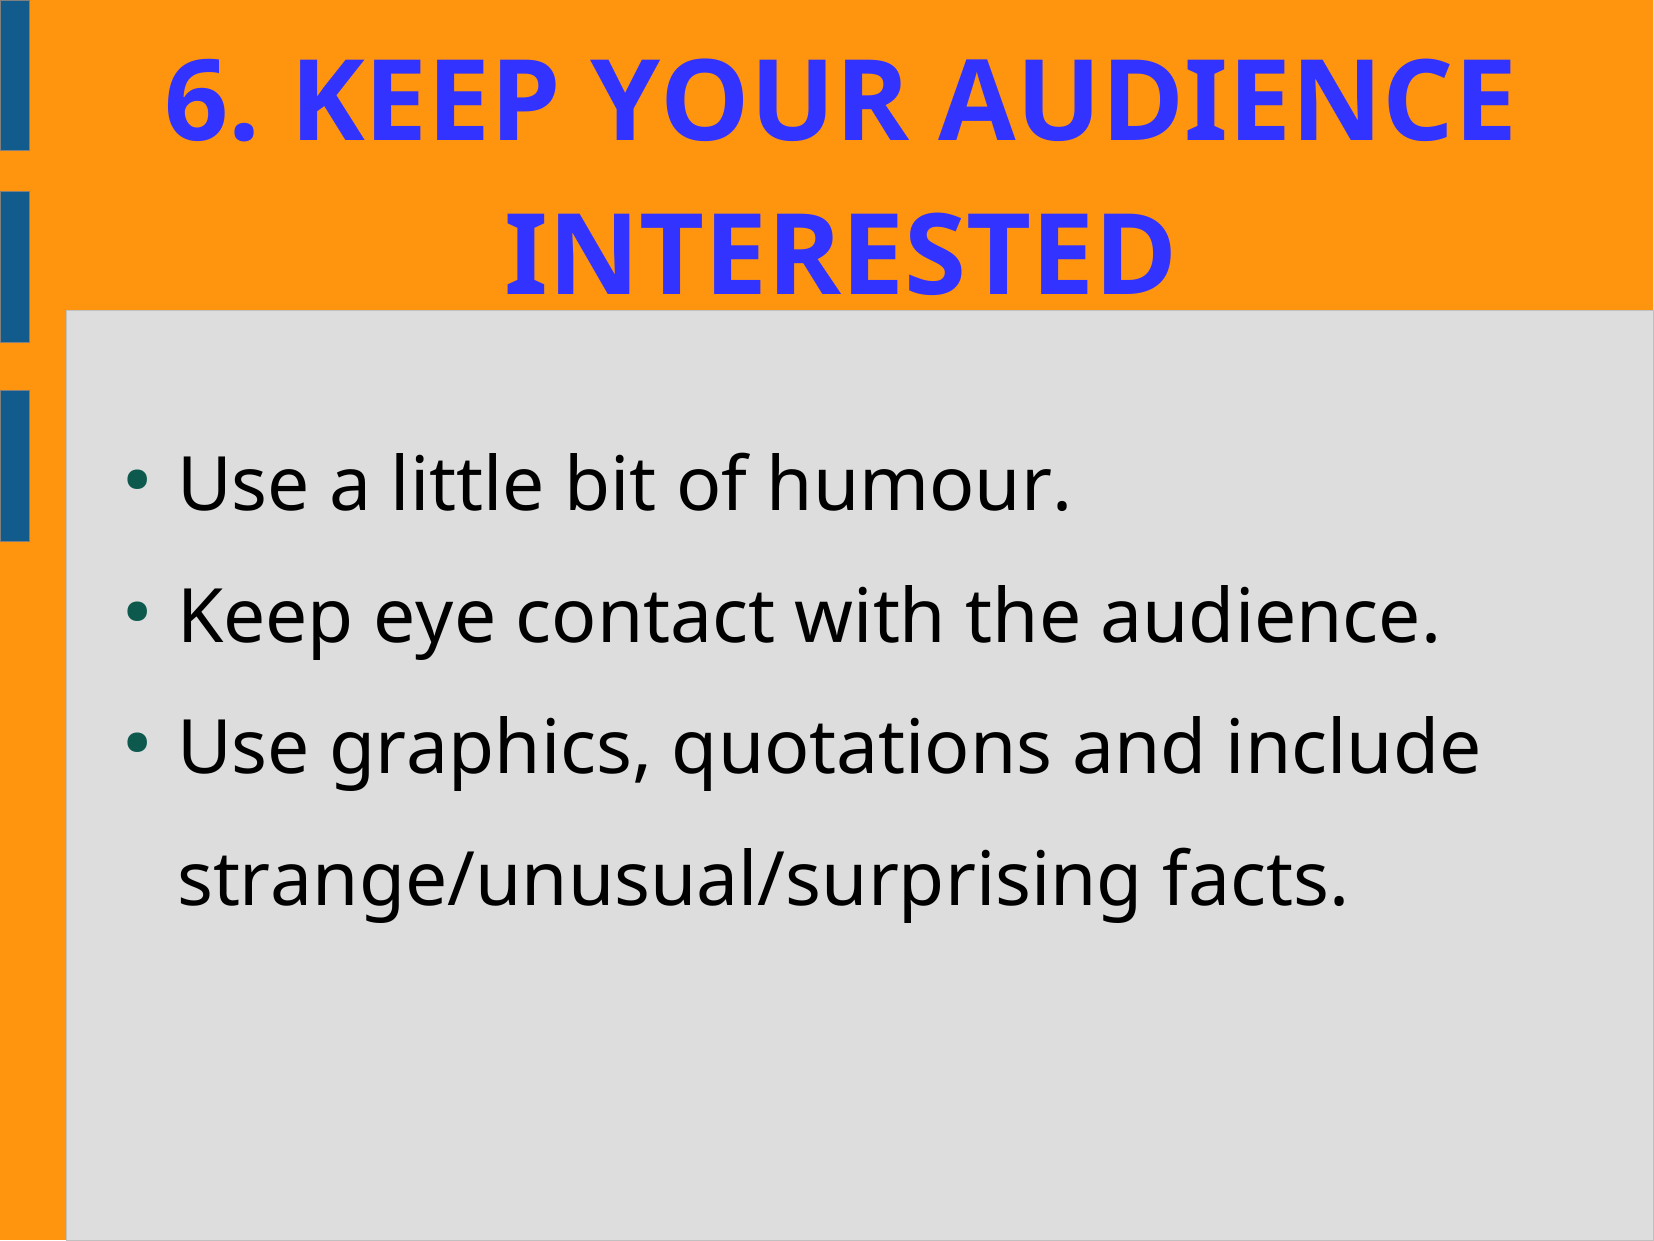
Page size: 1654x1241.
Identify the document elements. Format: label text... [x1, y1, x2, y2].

title 6. KEEP YOUR AUDIENCE INTERESTED [88, 17, 1595, 331]
list Use a little bit of humour. Keep eye contact with the audience. Use graphics, quotations and include strange/unusual/surprising facts. [88, 344, 1625, 1182]
